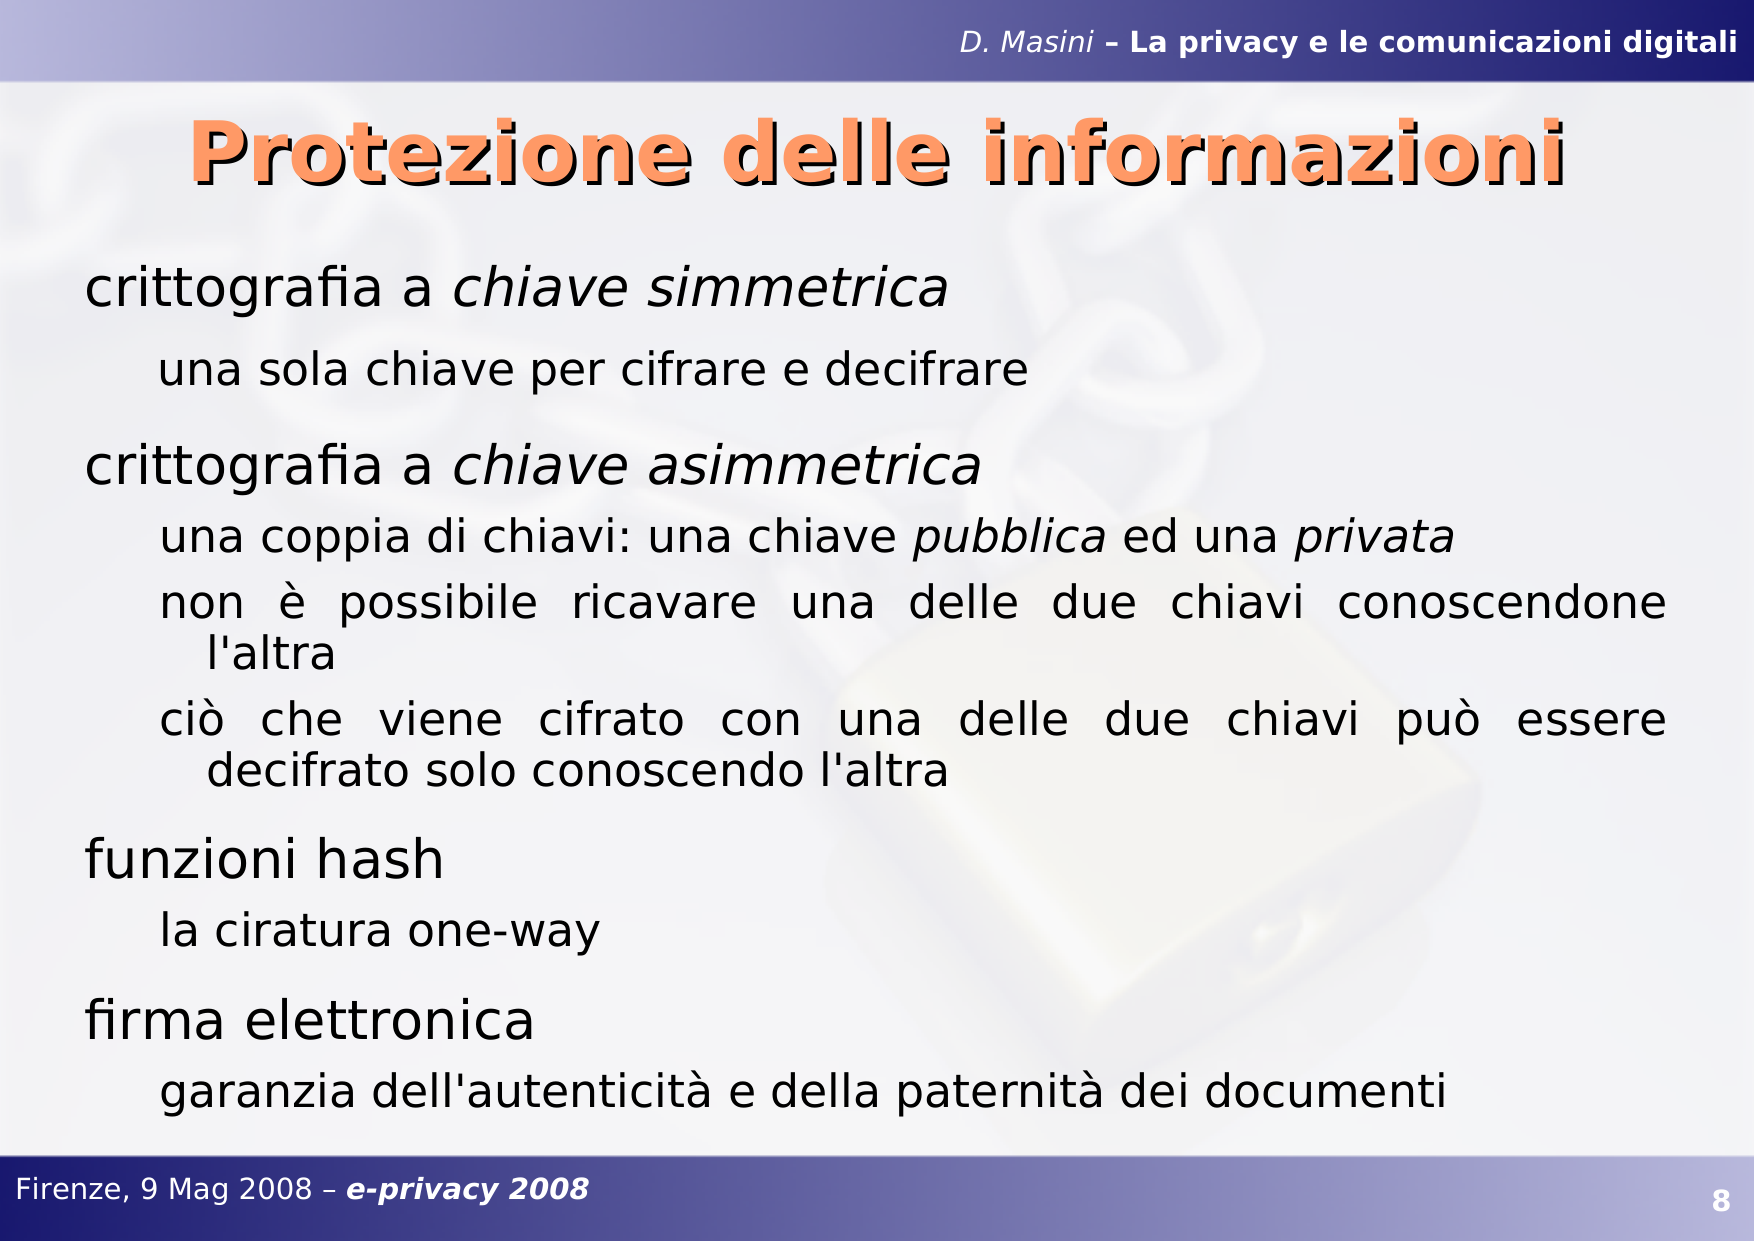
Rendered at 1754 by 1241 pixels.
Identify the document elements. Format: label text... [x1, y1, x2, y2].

picture [0, 0, 1754, 1241]
title Protezione delle informazioni [87, 49, 1667, 257]
list crittografia a chiave simmetrica una sola chiave per cifrare e decifrare crittografia a chiave asimmetrica una coppia di chiavi: una chiave pubblica ed una privata non è possibile ricavare una delle due chiavi conoscendone l'altra ciò che viene cifrato con una delle due chiavi può essere decifrato solo conoscendo l'altra funzioni hash la ciratura one-way firma elettronica garanzia dell'autenticità e della paternità dei documenti [84, 257, 1670, 1121]
